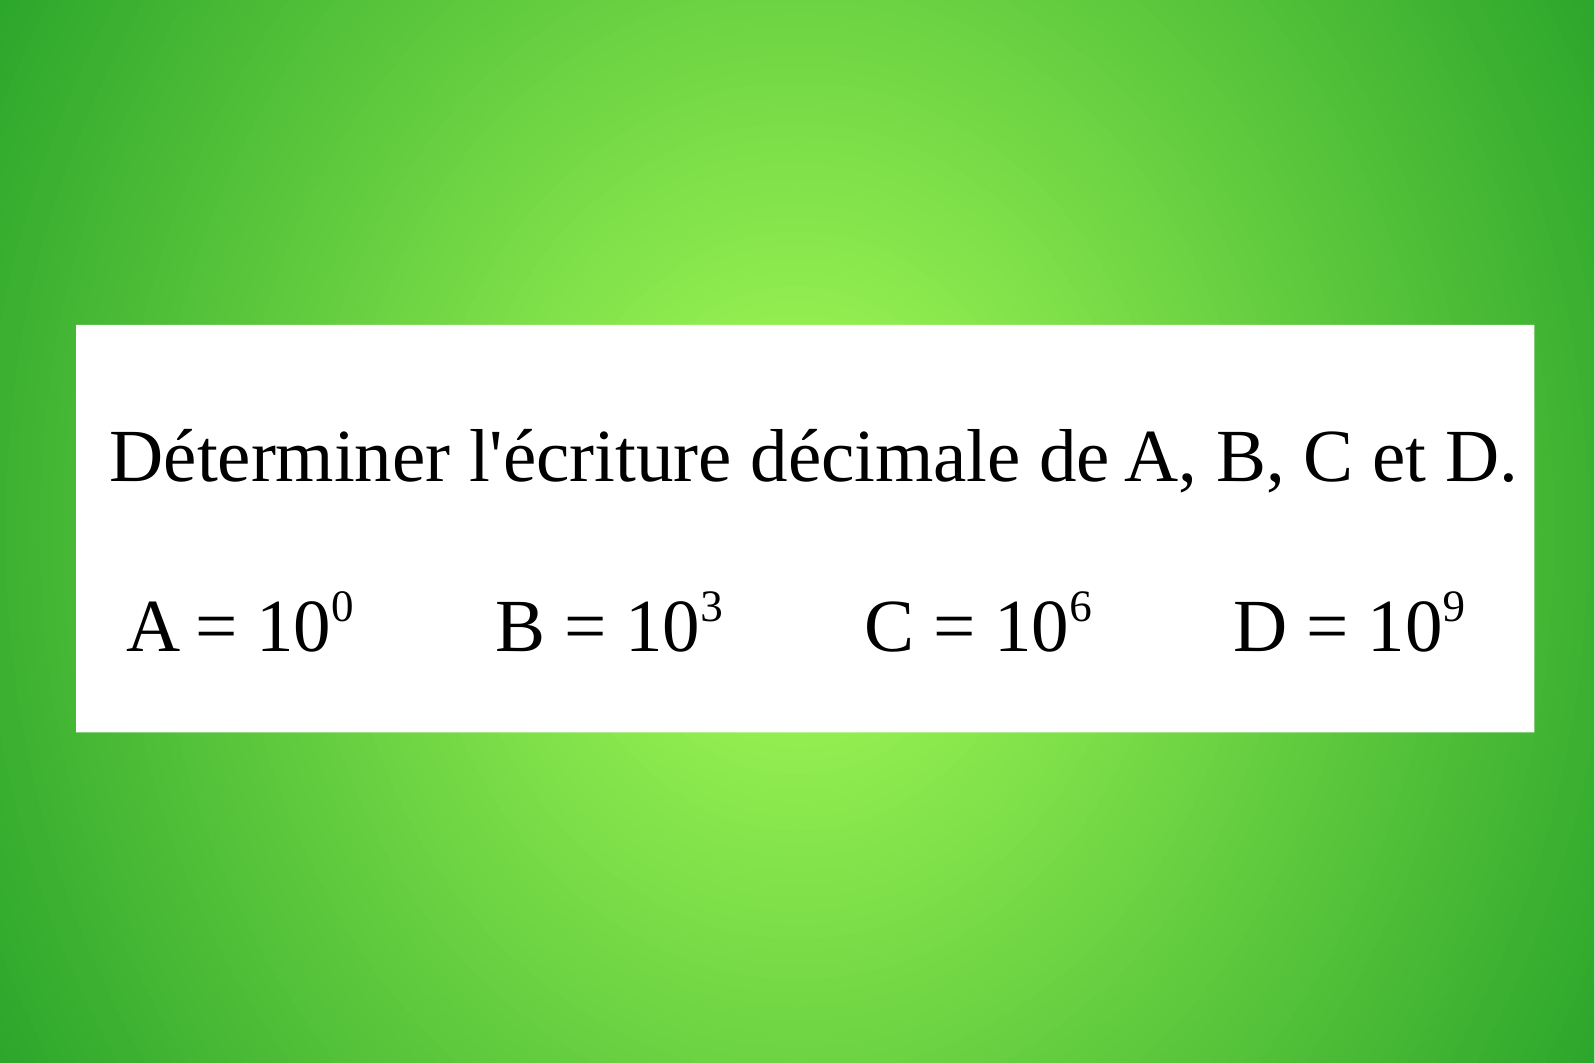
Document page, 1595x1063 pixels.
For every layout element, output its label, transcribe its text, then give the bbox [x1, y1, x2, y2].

picture [0, 0, 1595, 1063]
text_box Déterminer l'écriture décimale de A, B, C et D. A = 100 B = 103 C = 106 D = 109 [76, 324, 1535, 733]
